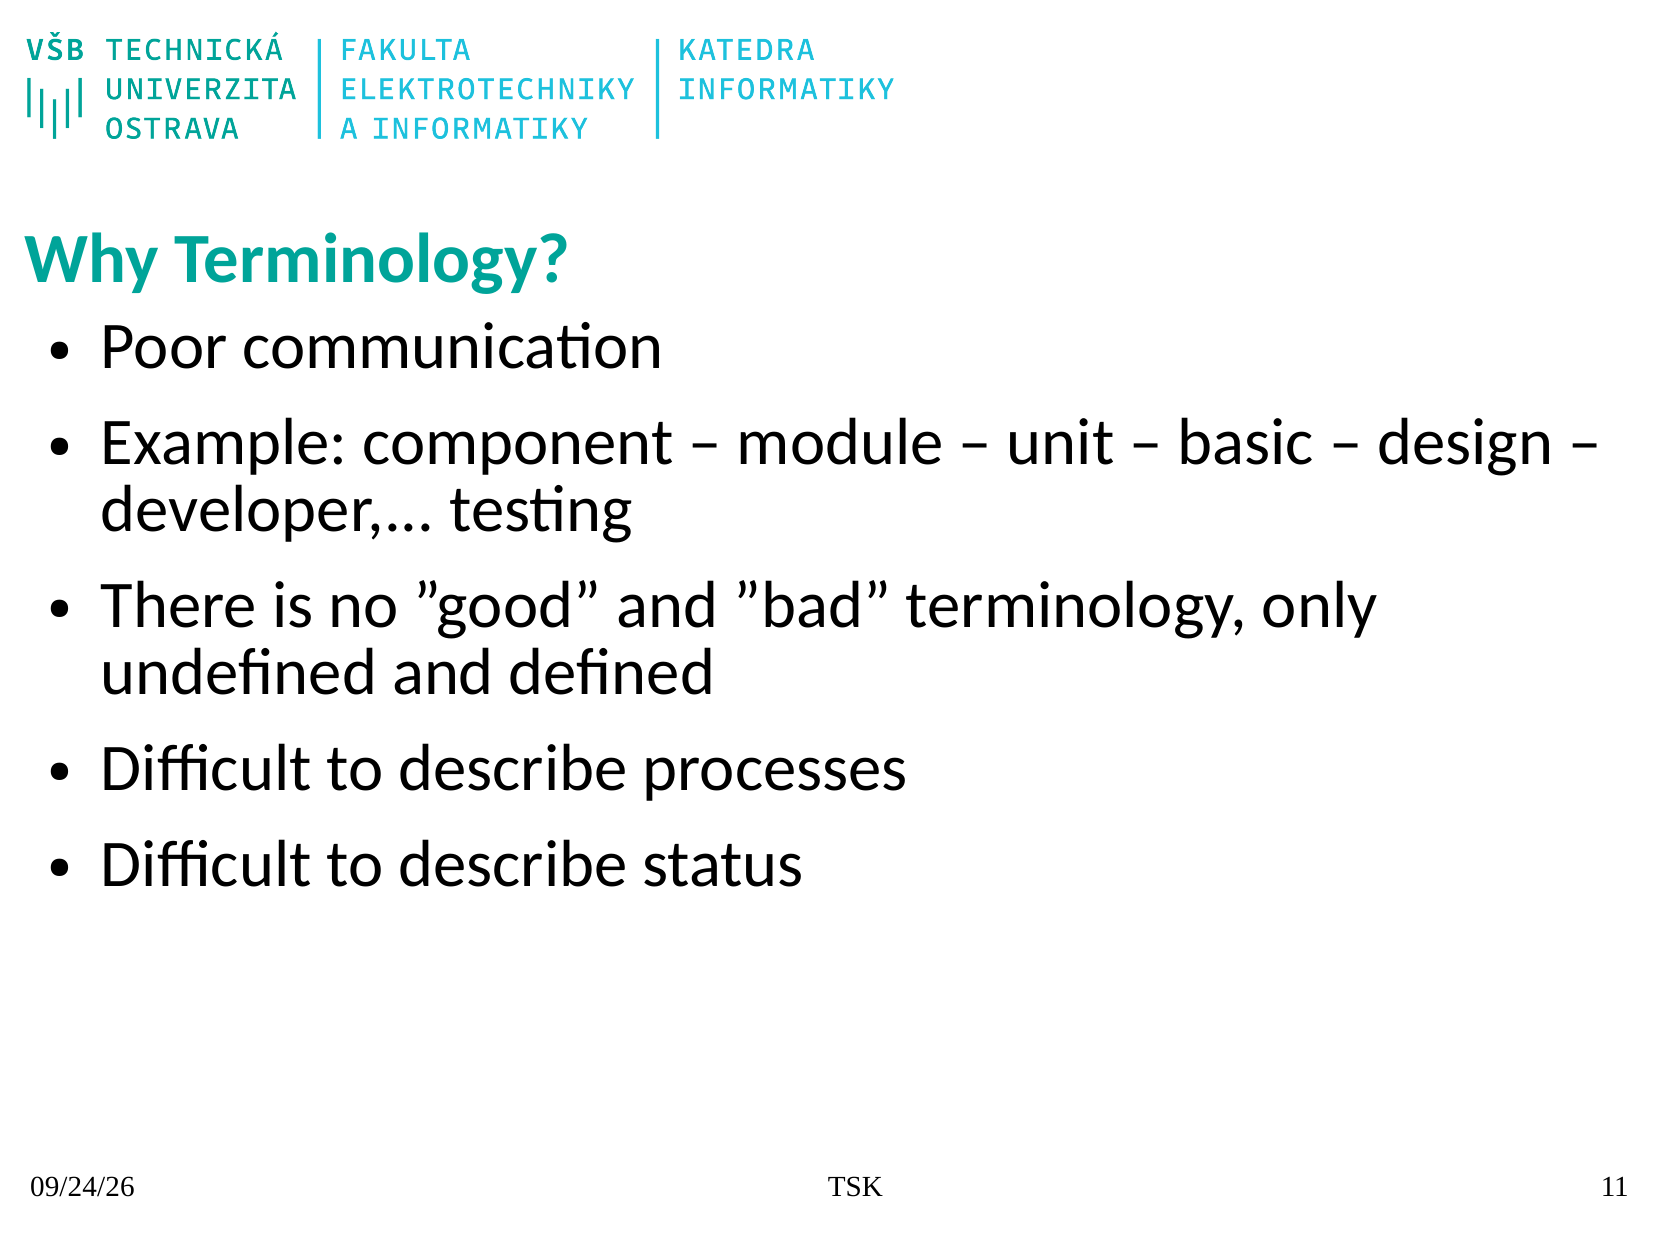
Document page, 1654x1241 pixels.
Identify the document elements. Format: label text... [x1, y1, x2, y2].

title Why Terminology? [24, 169, 1629, 300]
list Poor communication Example: component – module – unit – basic – design – developer,... testing There is no ”good” and ”bad” terminology, only undefined and defined Difficult to describe processes Difficult to describe status [30, 318, 1629, 1146]
picture [26, 31, 894, 139]
